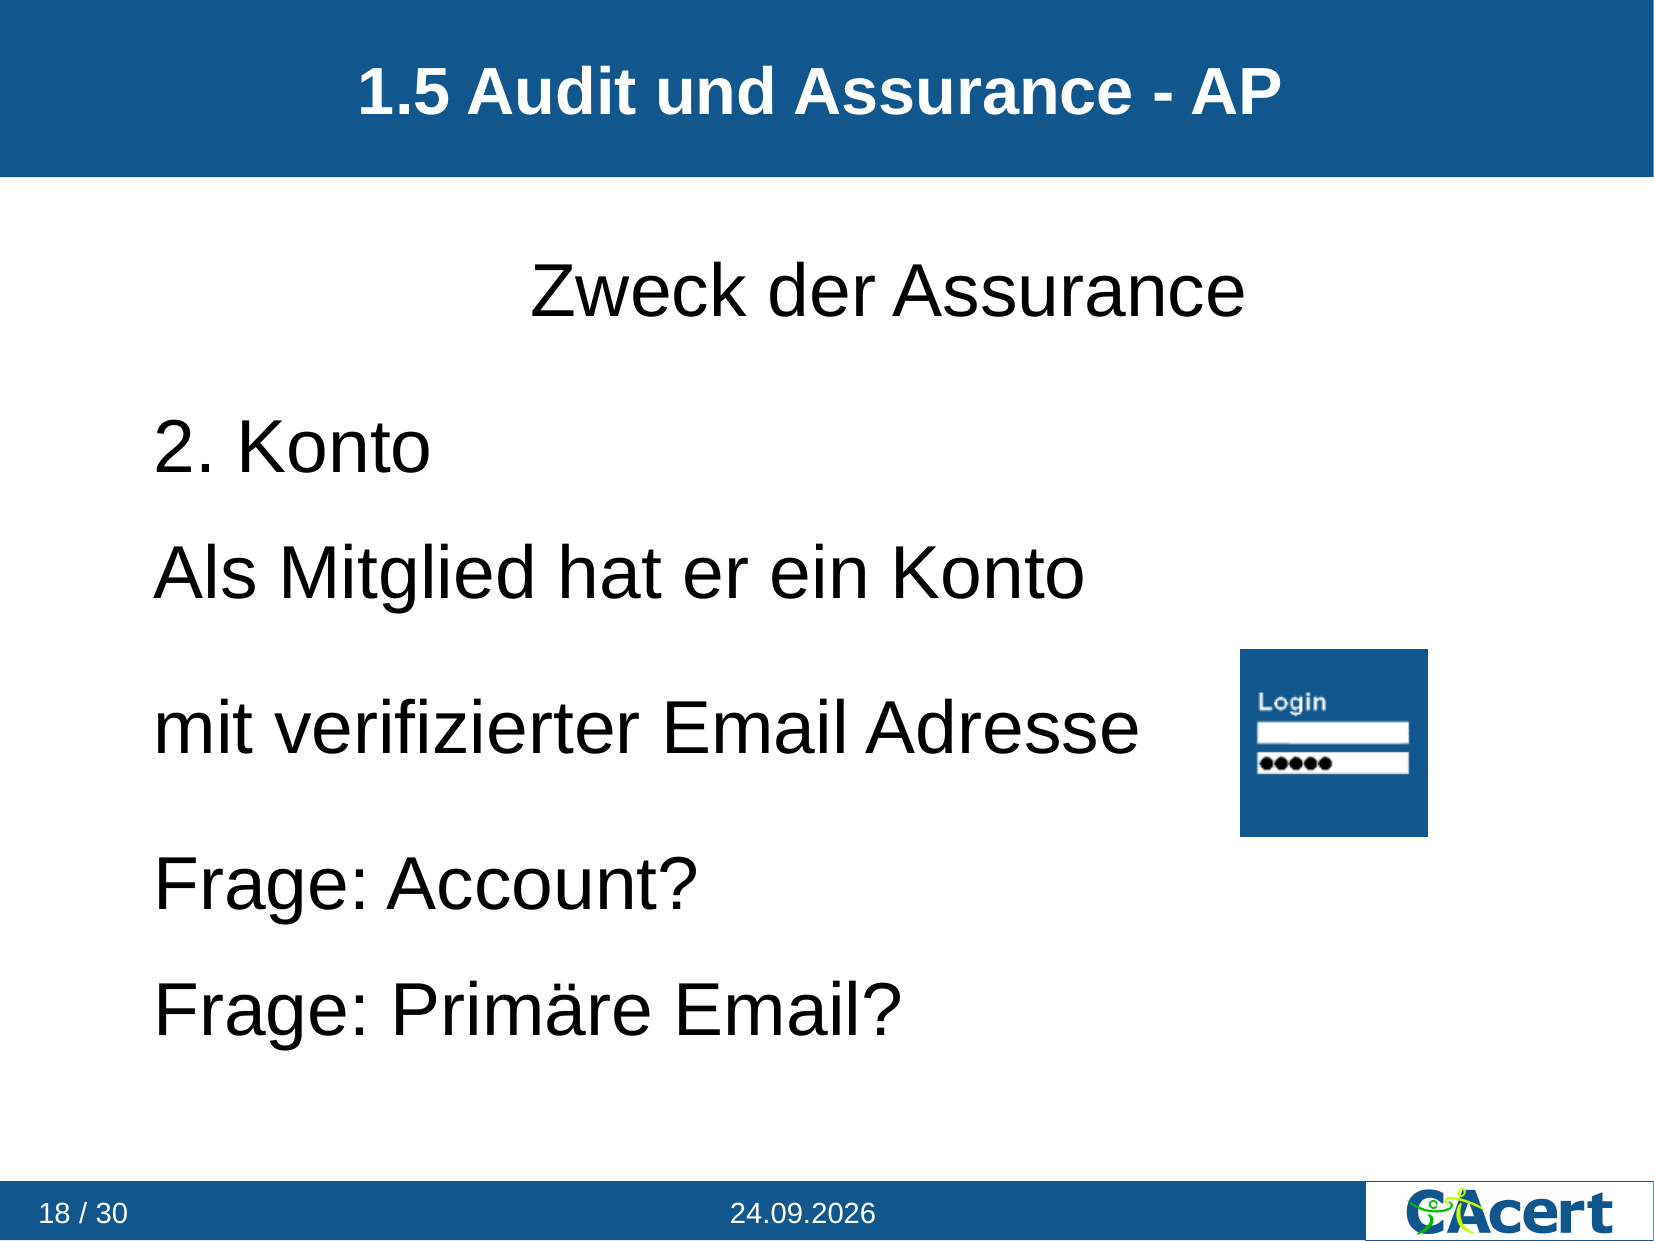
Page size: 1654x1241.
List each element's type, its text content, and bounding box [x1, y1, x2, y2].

picture [1240, 649, 1428, 838]
list Zweck der Assurance 2. Konto Als Mitglied hat er ein Konto mit verifizierter Email Adresse Frage: Account? Frage: Primäre Email? [82, 206, 1625, 1065]
title 1.5 Audit und Assurance - AP [76, 17, 1565, 166]
picture [1406, 1187, 1613, 1235]
